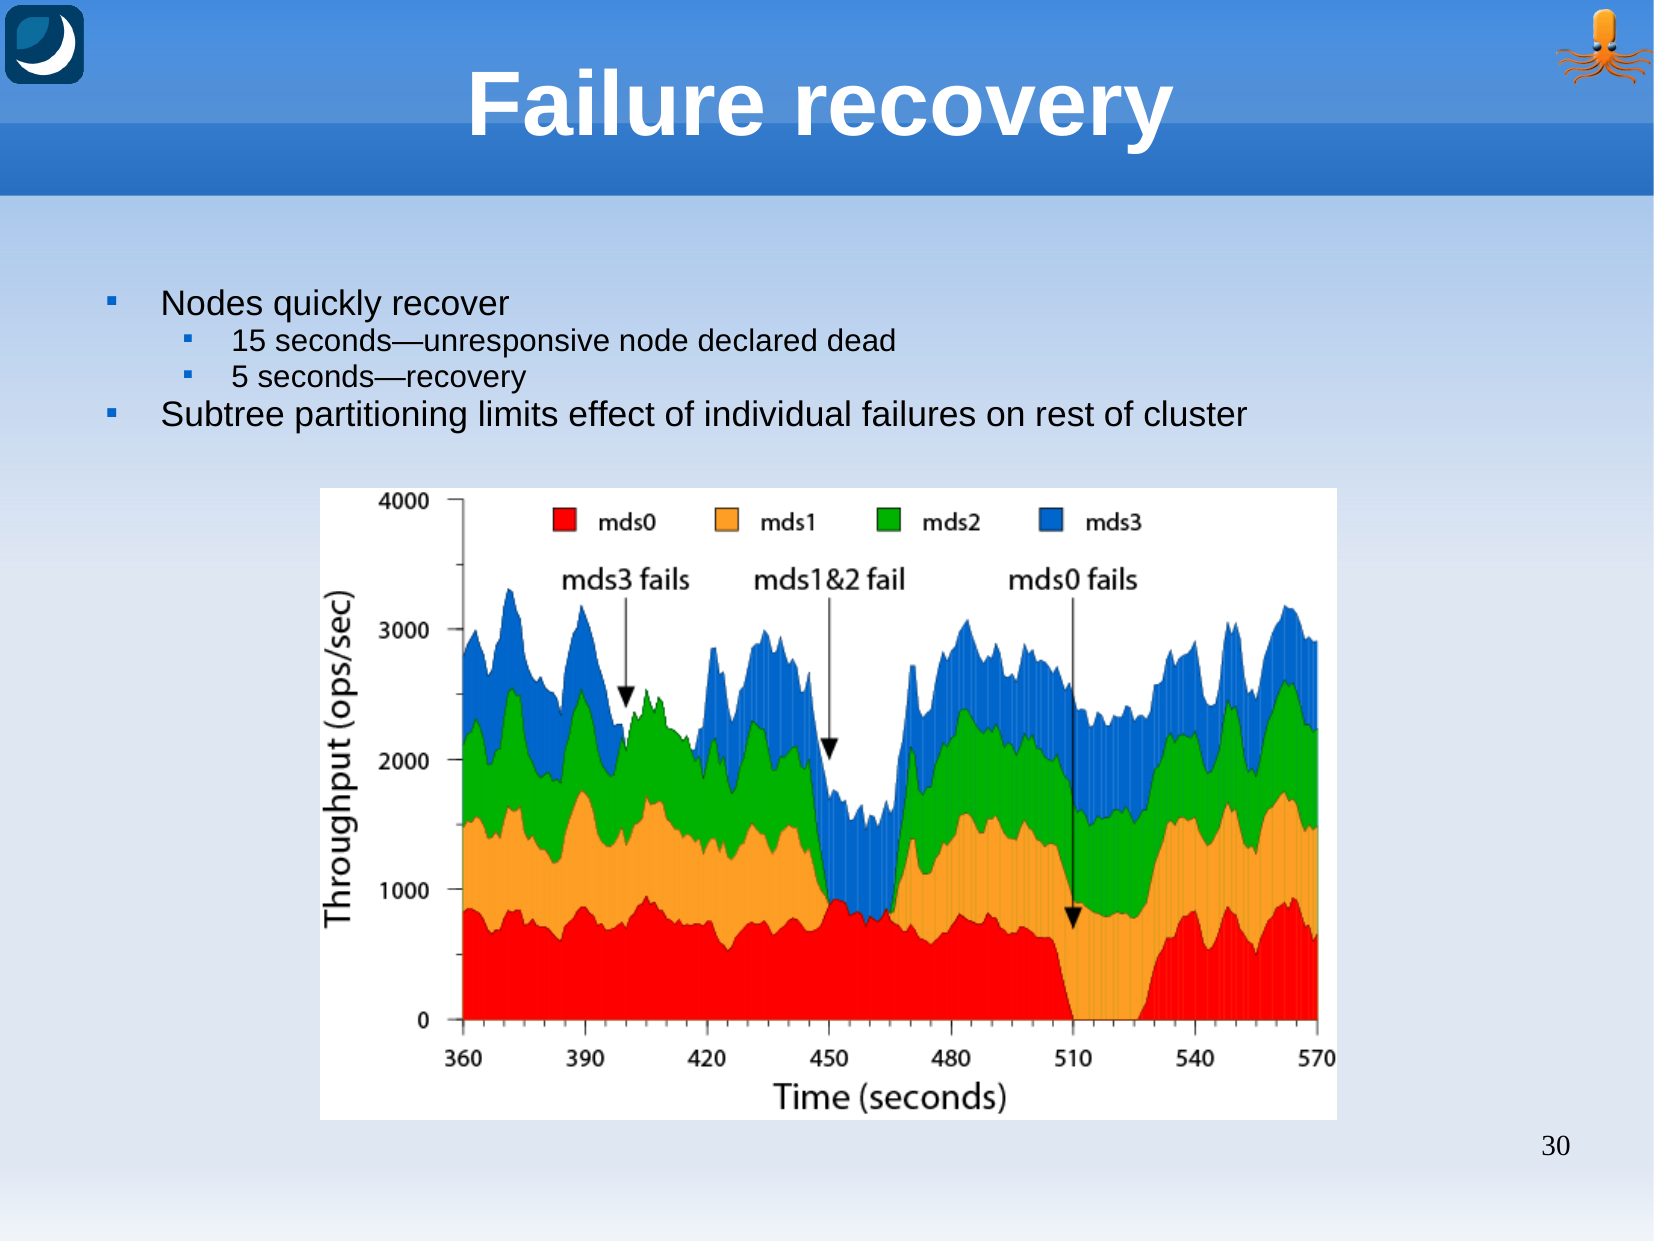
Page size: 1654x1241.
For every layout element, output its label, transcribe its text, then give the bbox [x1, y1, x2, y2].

title Failure recovery [76, 0, 1565, 208]
list Nodes quickly recover 15 seconds—unresponsive node declared dead 5 seconds—recovery Subtree partitioning limits effect of individual failures on rest of cluster [75, 282, 1426, 463]
picture [0, 0, 1654, 1241]
